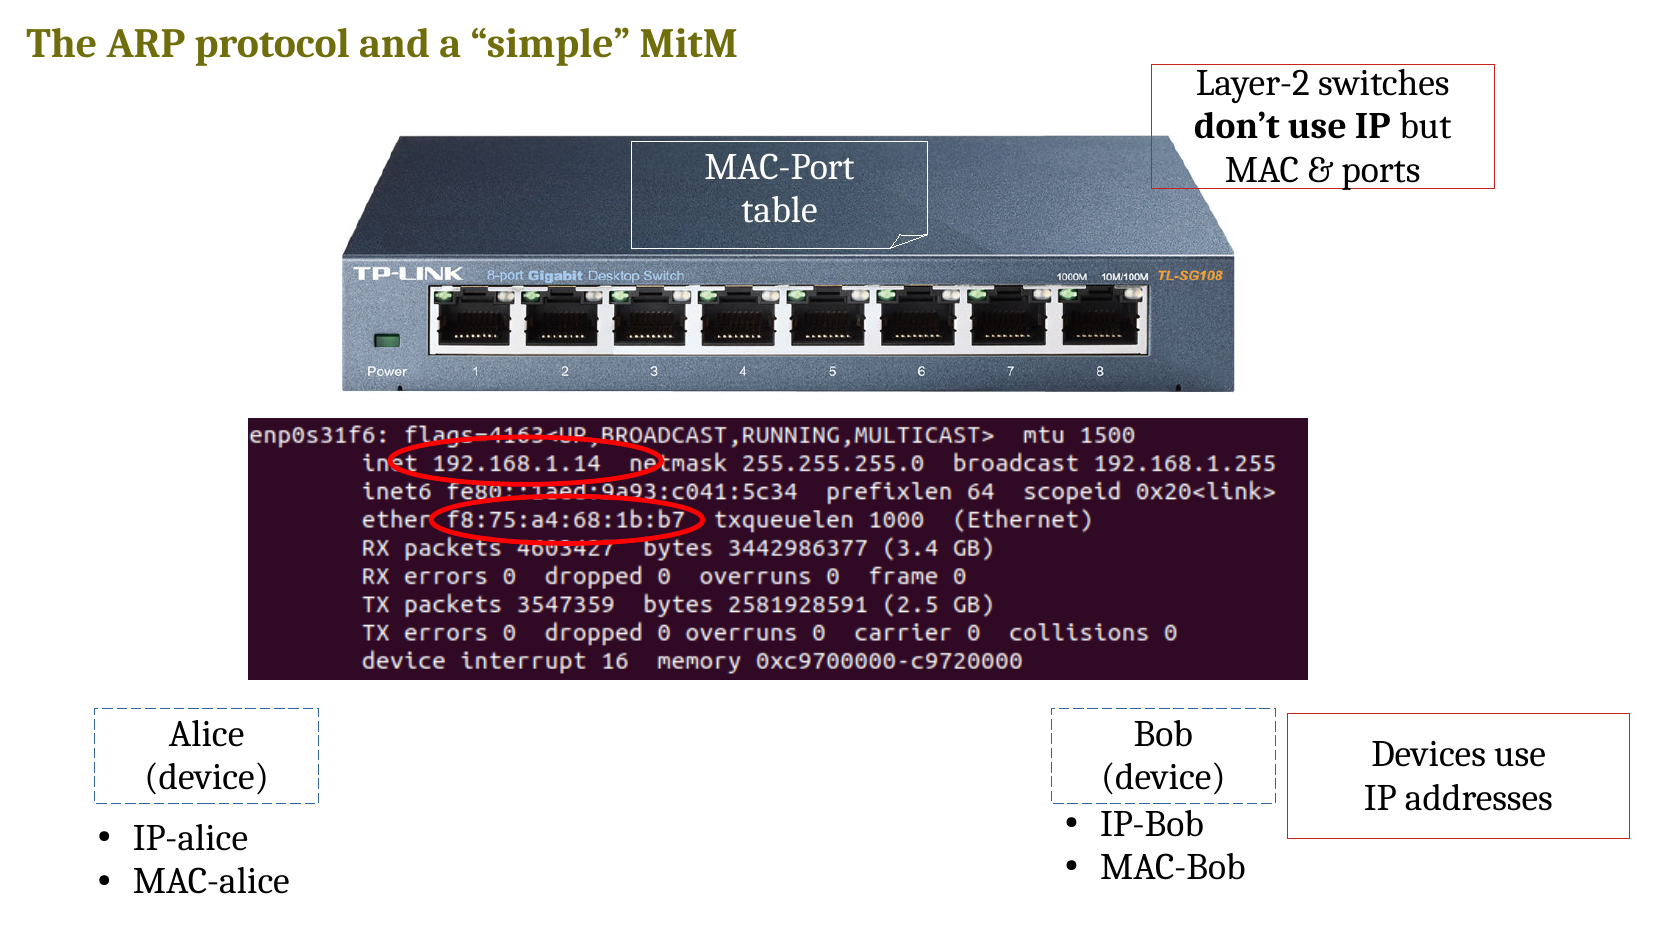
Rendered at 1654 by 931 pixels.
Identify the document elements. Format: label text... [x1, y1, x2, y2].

text_box Devices use IP addresses [1287, 713, 1630, 839]
text_box Layer-2 switches don’t use IP but MAC & ports [1151, 64, 1495, 189]
text_box Bob (device) [1051, 708, 1276, 804]
text_box Alice (device) [94, 708, 319, 804]
text_box MAC-Port table [631, 141, 928, 249]
picture [339, 129, 1235, 403]
text_box IP-Bob MAC-Bob [1050, 794, 1266, 898]
picture [248, 418, 1308, 680]
text_box The ARP protocol and a “simple” MitM [11, 12, 1193, 77]
text_box IP-alice MAC-alice [82, 809, 309, 912]
